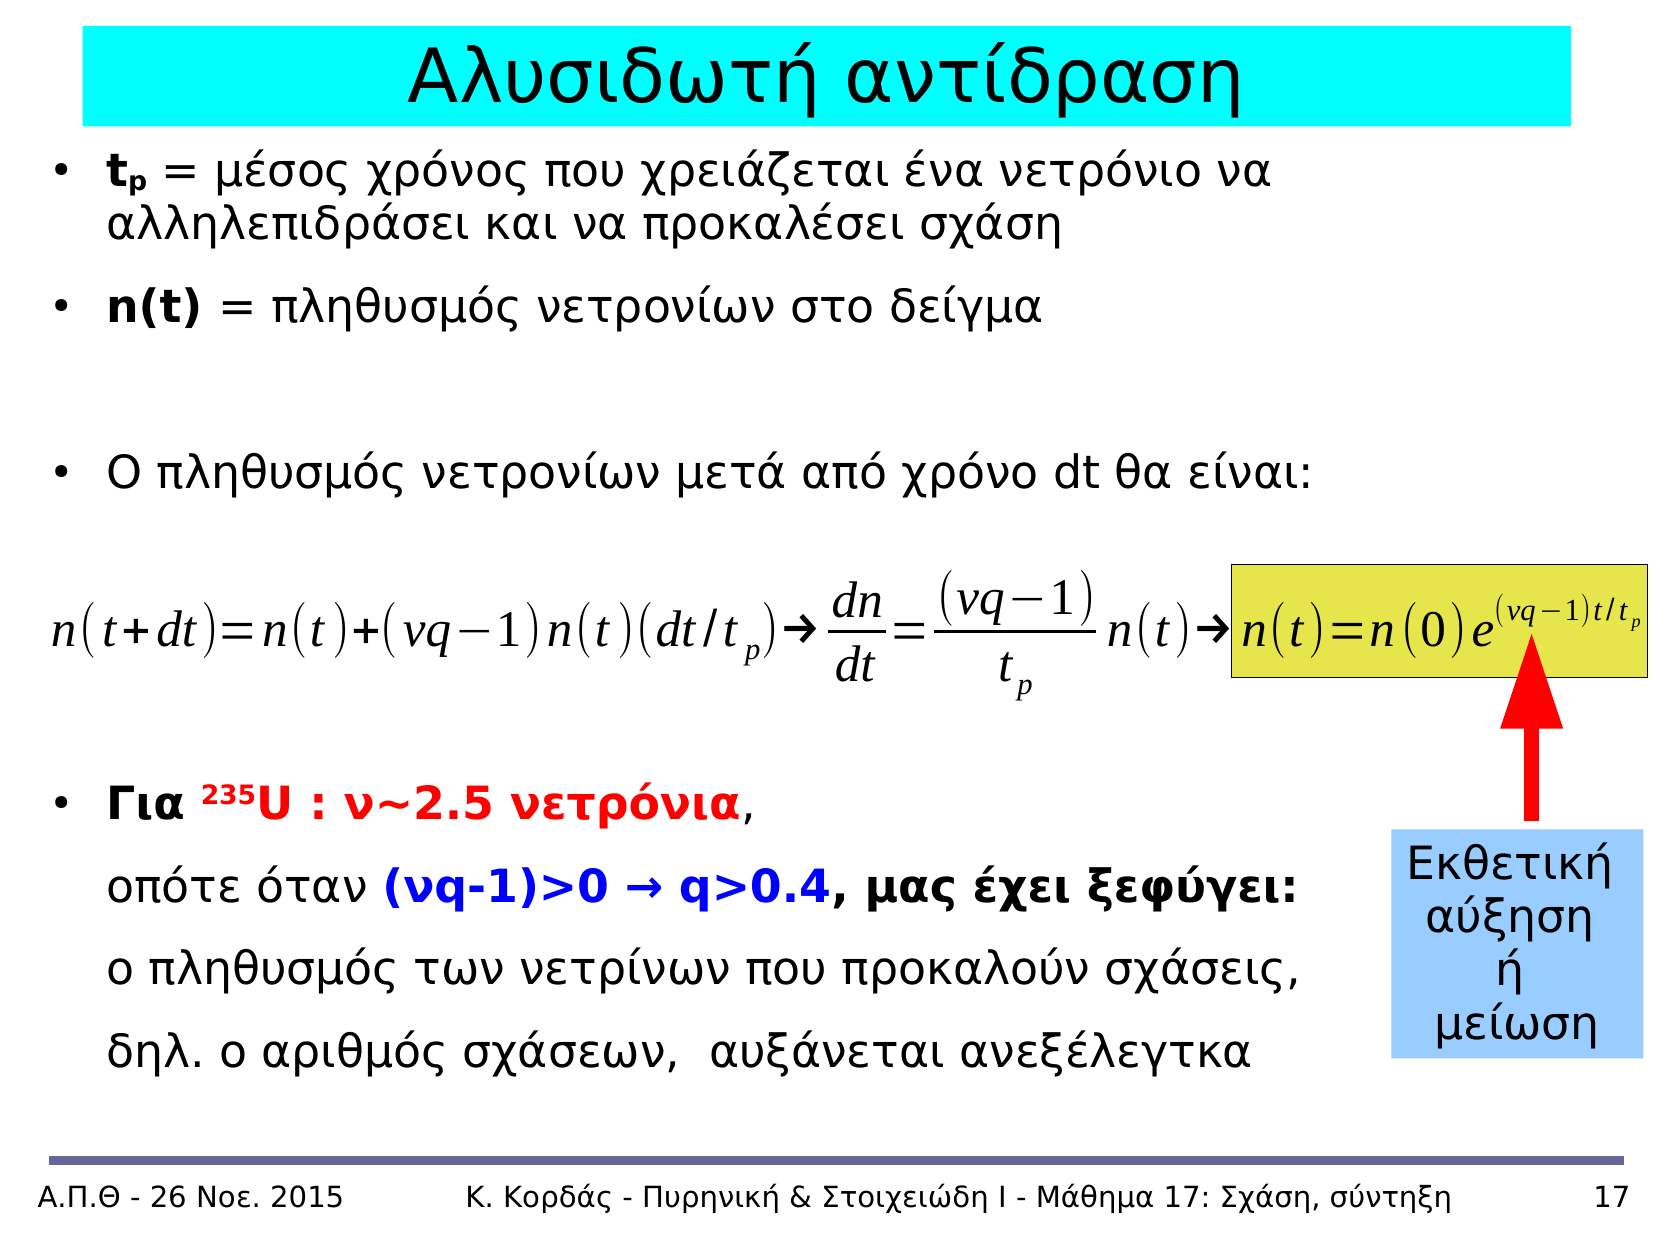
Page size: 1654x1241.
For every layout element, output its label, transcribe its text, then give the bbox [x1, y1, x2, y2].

list tp = μέσος χρόνος που χρειάζεται ένα νετρόνιο να αλληλεπιδράσει και να προκαλέσει σχάση n(t) = πληθυσμός νετρονίων στο δείγμα Ο πληθυσμός νετρονίων μετά από χρόνο dt θα είναι: Για 235U : ν~2.5 νετρόνια, οπότε όταν (νq-1)>0 → q>0.4, μας έχει ξεφύγει: ο πληθυσμός των νετρίνων που προκαλούν σχάσεις, δηλ. ο αριθμός σχάσεων, αυξάνεται ανεξέλεγτκα [35, 144, 1524, 1121]
text_box Εκθετική αύξηση ή μείωση [1391, 829, 1644, 1059]
title Αλυσιδωτή αντίδραση [82, 25, 1571, 127]
chart [38, 565, 1654, 701]
